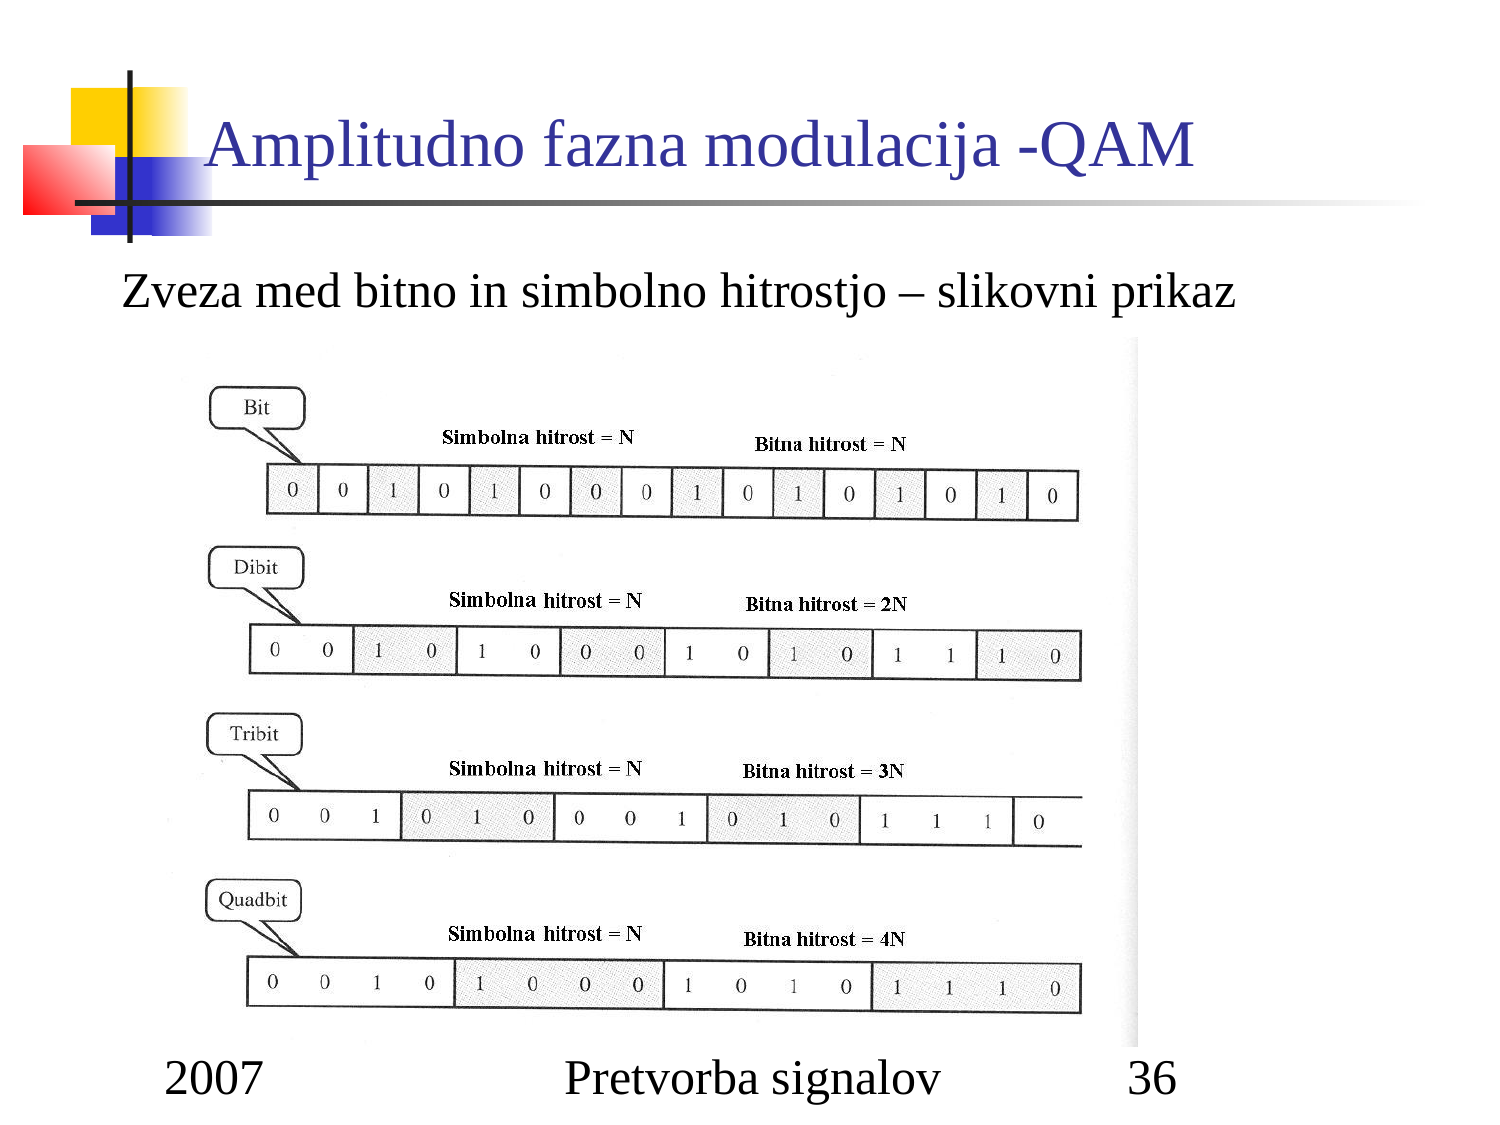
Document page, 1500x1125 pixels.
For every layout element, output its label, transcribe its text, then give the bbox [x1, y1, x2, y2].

picture [150, 337, 1138, 1047]
list Zveza med bitno in simbolno hitrostjo – slikovni prikaz [50, 249, 1469, 363]
title Amplitudno fazna modulacija -QAM [188, 92, 1468, 188]
